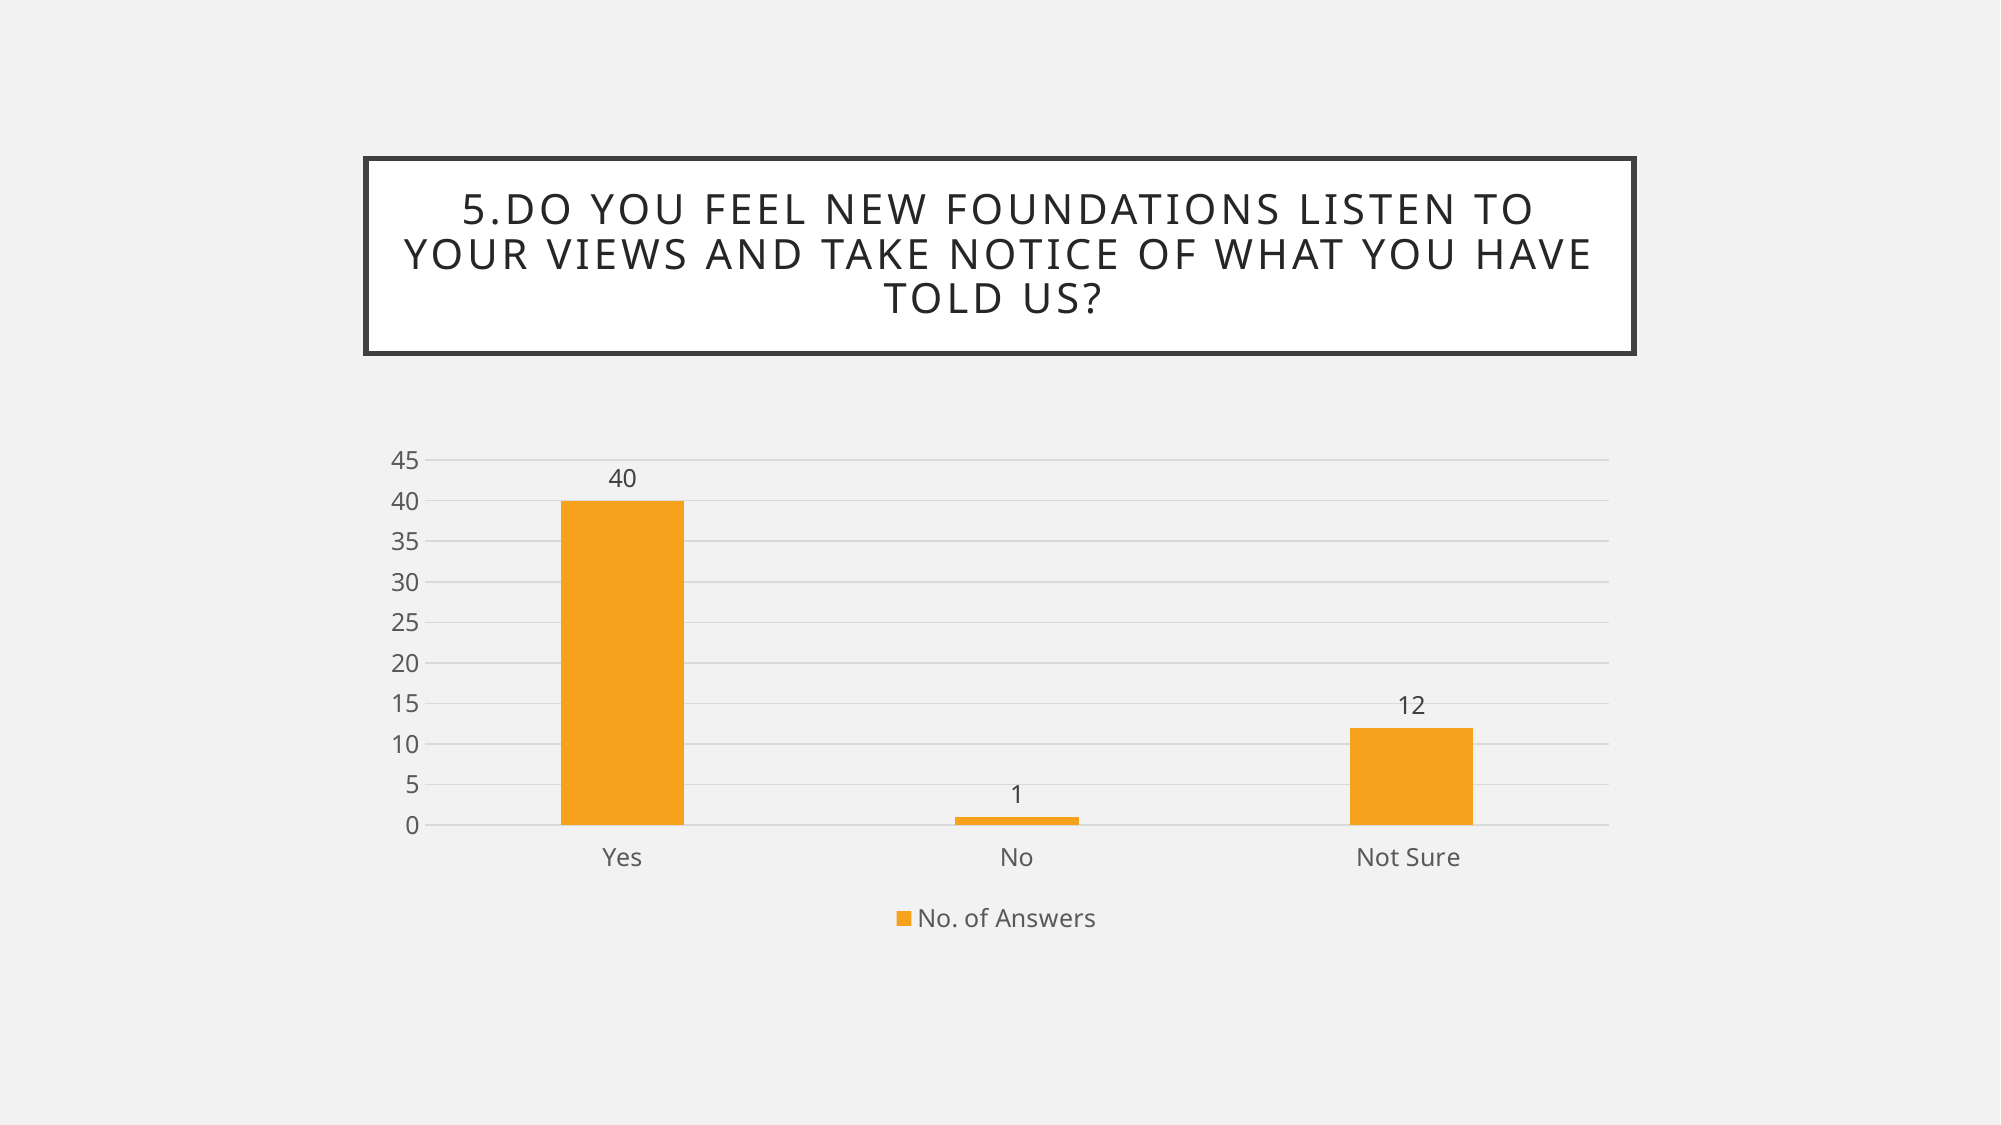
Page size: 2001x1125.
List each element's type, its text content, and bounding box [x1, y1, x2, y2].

chart [365, 432, 1635, 942]
title 5.Do you feel new foundations listen to your views and take notice of what you have told us? [366, 158, 1634, 354]
